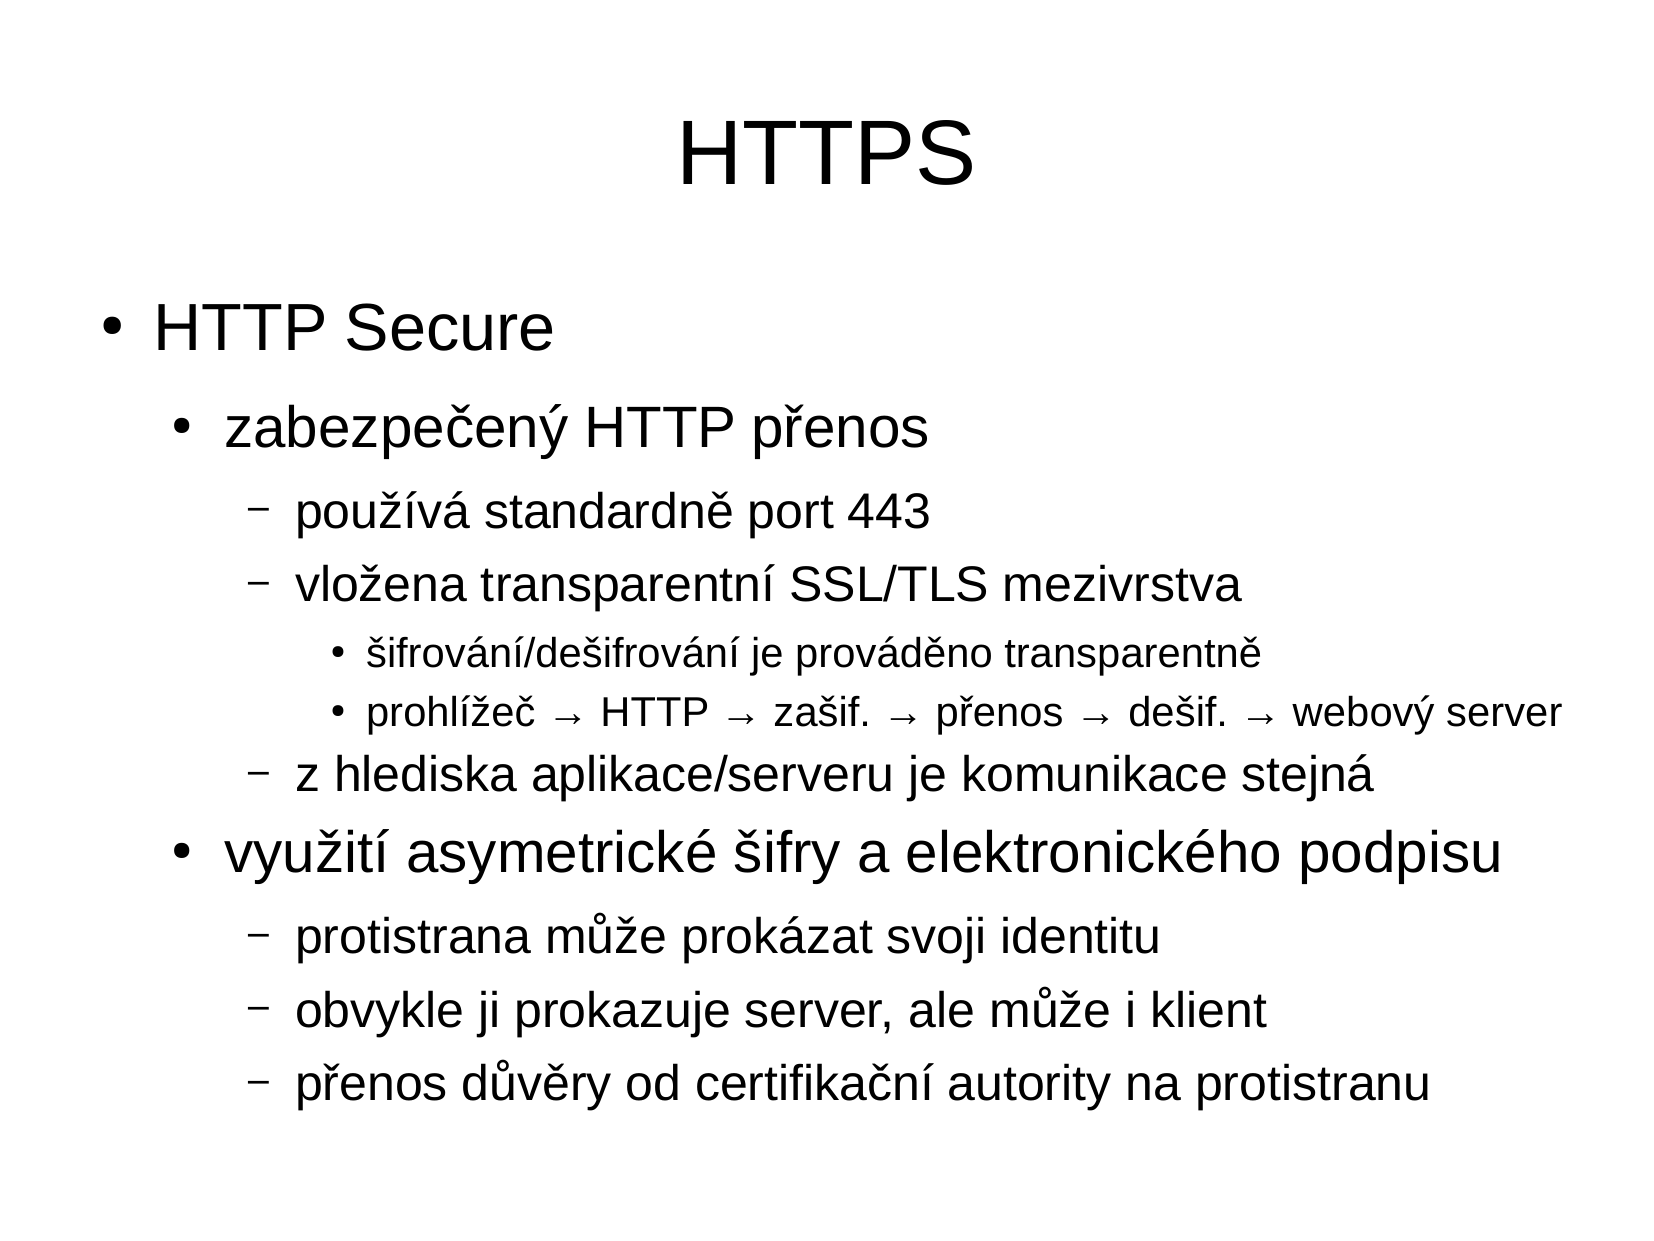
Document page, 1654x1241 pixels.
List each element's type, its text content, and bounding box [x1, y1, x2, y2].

title HTTPS [82, 49, 1571, 257]
list HTTP Secure zabezpečený HTTP přenos používá standardně port 443 vložena transparentní SSL/TLS mezivrstva šifrování/dešifrování je prováděno transparentně prohlížeč → HTTP → zašif. → přenos → dešif. → webový server z hlediska aplikace/serveru je komunikace stejná využití asymetrické šifry a elektronického podpisu protistrana může prokázat svoji identitu obvykle ji prokazuje server, ale může i klient přenos důvěry od certifikační autority na protistranu [82, 290, 1571, 1112]
